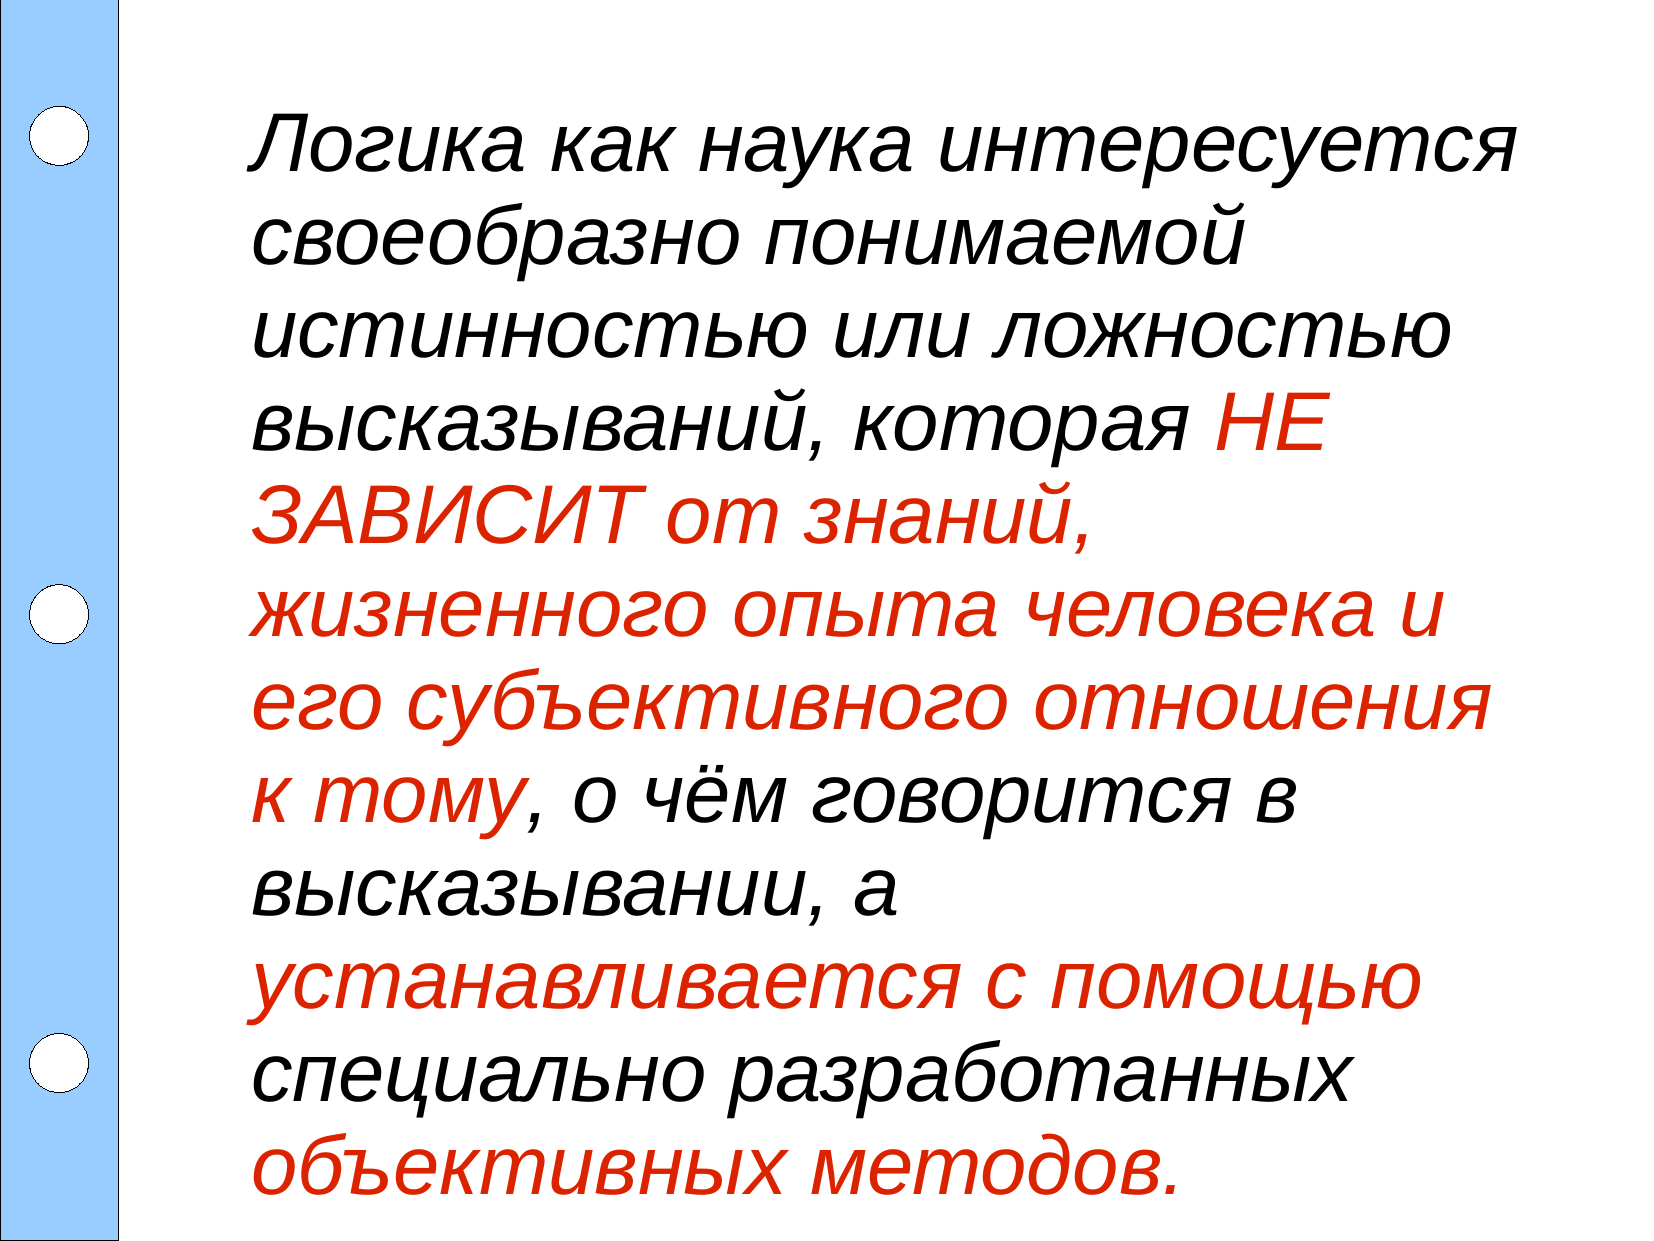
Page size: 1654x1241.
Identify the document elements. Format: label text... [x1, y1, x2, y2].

text_box Логика как наука интересуется своеобразно понимаемой истинностью или ложностью высказываний, которая НЕ ЗАВИСИТ от знаний, жизненного опыта человека и его субъективного отношения к тому, о чём говорится в высказывании, а устанавливается с помощью специально разработанных объективных методов. [236, 88, 1536, 1220]
text_box [0, 0, 119, 1241]
